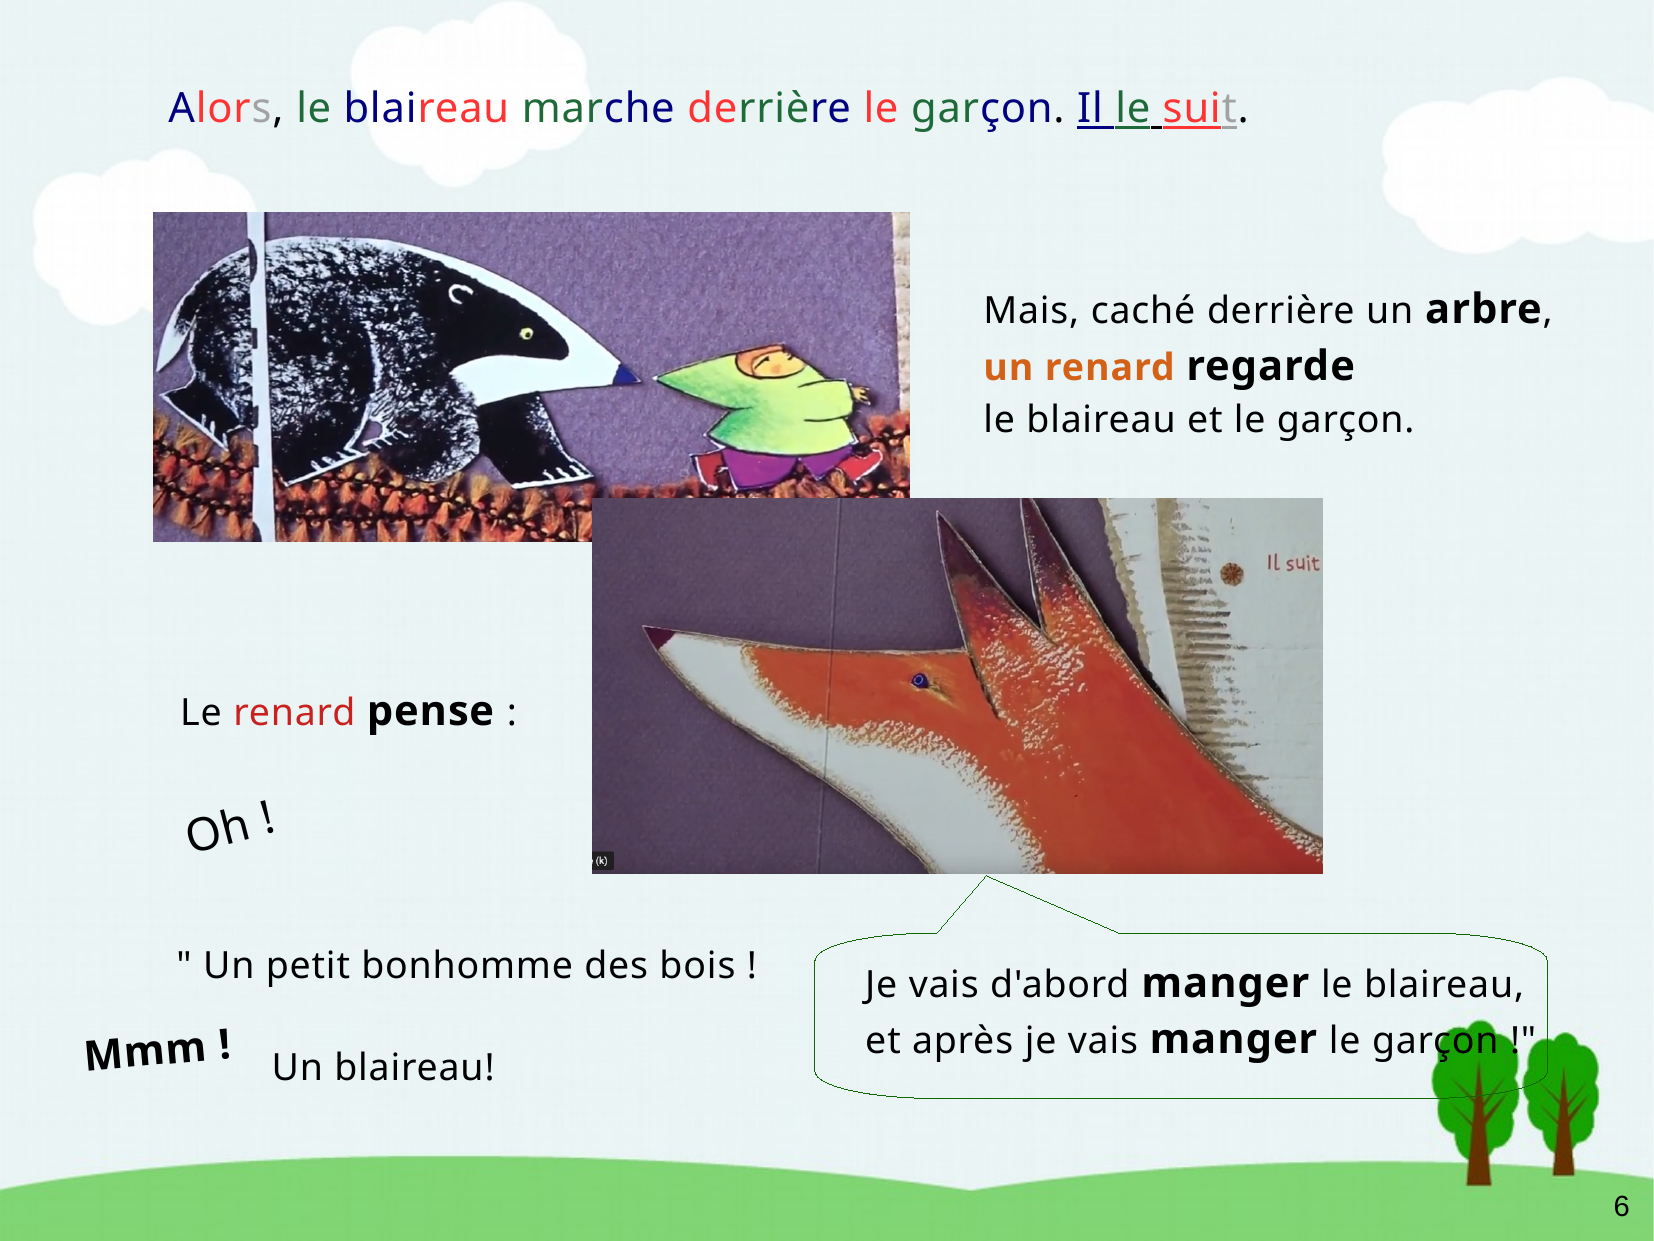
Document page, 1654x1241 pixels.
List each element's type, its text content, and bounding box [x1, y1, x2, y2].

text_box Mais, caché derrière un arbre, un renard regarde le blaireau et le garçon. [968, 271, 1571, 456]
text_box " Un petit bonhomme des bois ! Un blaireau! [161, 880, 851, 1123]
picture [0, 0, 1654, 1241]
text_box Oh ! [161, 768, 319, 881]
text_box Le renard pense : [165, 673, 544, 768]
text_box Mmm ! [65, 1003, 260, 1086]
text_box Je vais d'abord manger le blaireau, et après je vais manger le garçon !" [850, 944, 1571, 1099]
text_box Alors, le blaireau marche derrière le garçon. Il le suit. [153, 70, 1465, 202]
